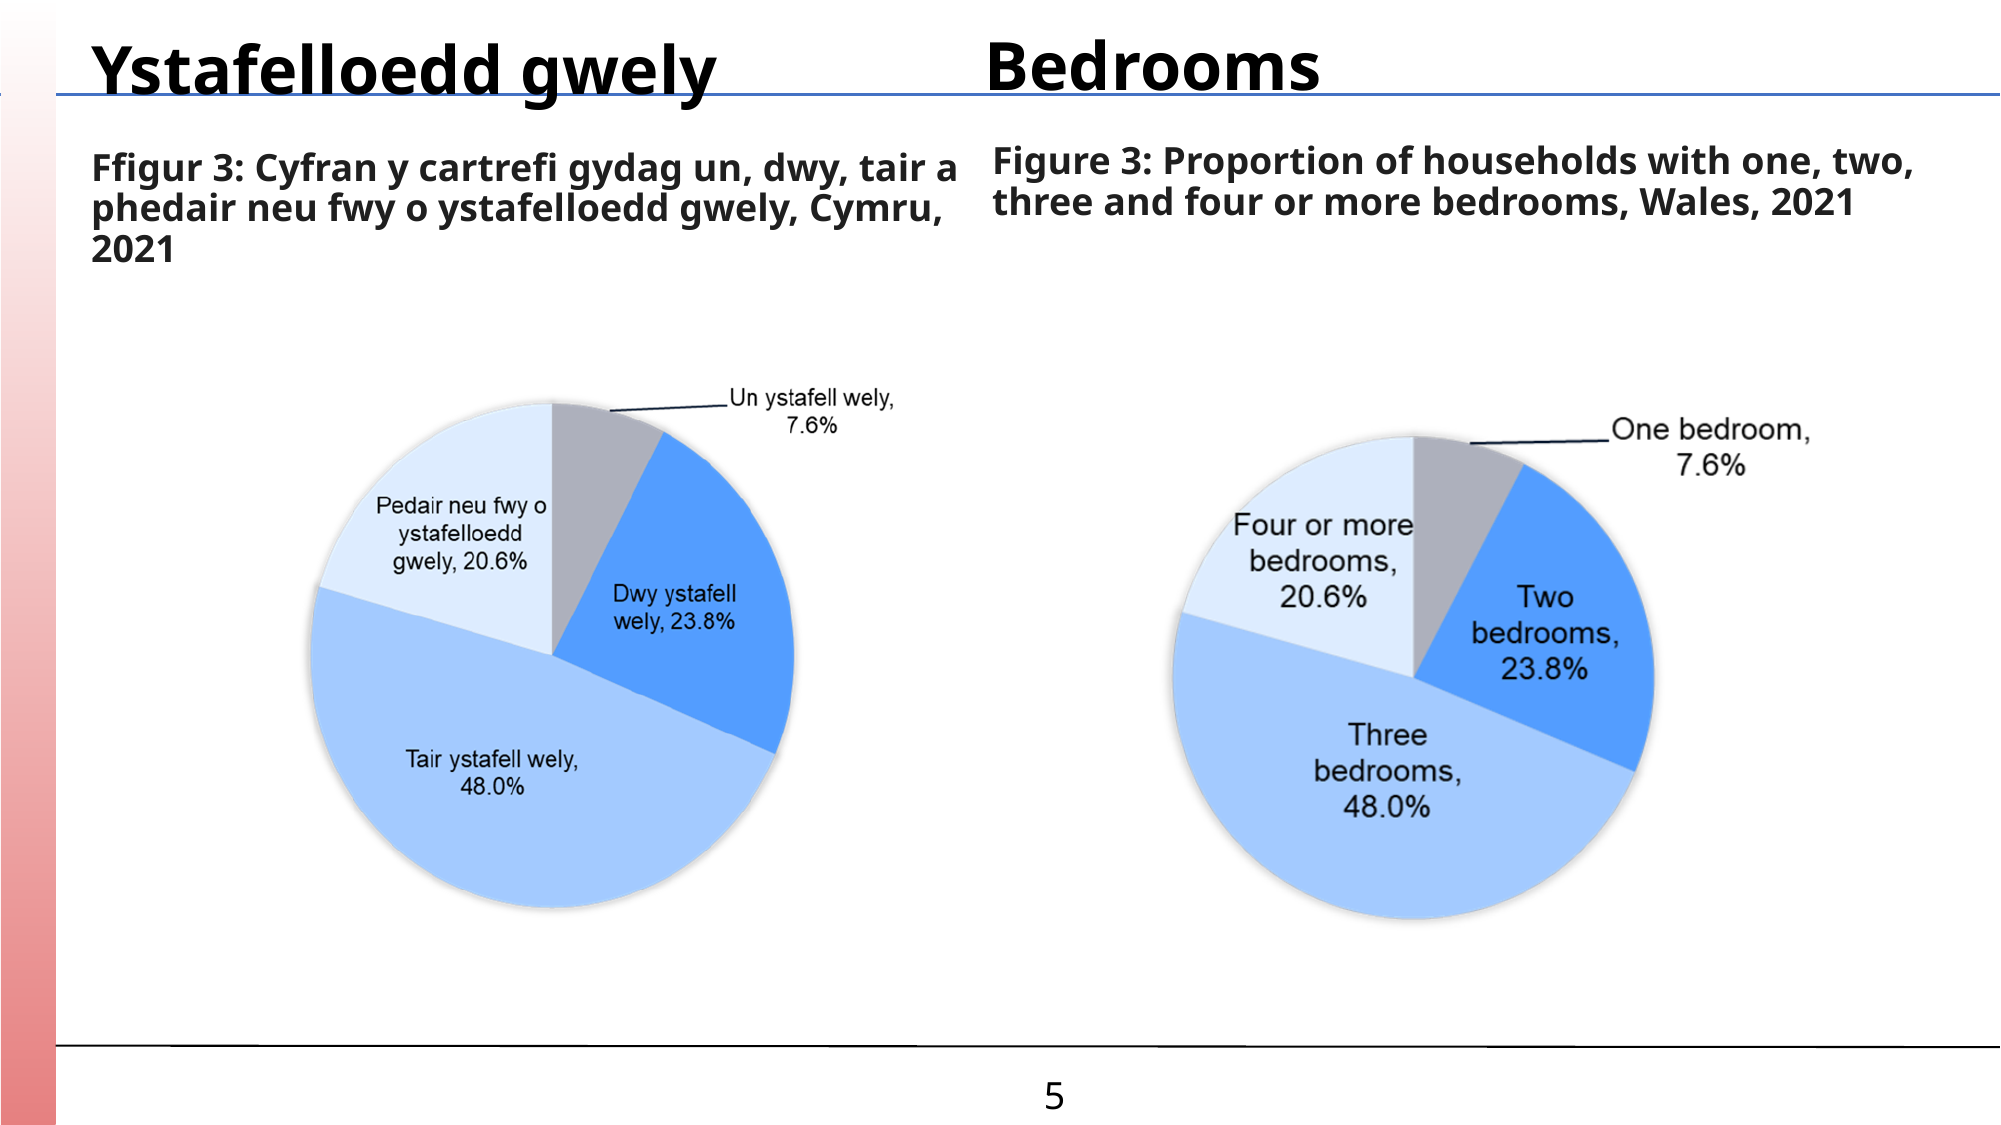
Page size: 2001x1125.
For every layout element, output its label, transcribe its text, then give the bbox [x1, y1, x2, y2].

text_box 5 [1028, 1064, 1125, 1125]
text_box Bedrooms [969, 4, 1858, 104]
text_box Ystafelloedd gwely [75, 8, 964, 108]
text_box Ffigur 3: Cyfran y cartrefi gydag un, dwy, tair a phedair neu fwy o ystafelloedd gwely, Cymru, 2021 [75, 140, 978, 282]
text_box Figure 3: Proportion of households with one, two, three and four or more bedrooms, Wales, 2021 [977, 133, 1971, 276]
picture [75, 342, 1979, 985]
text_box [1, 0, 56, 1125]
